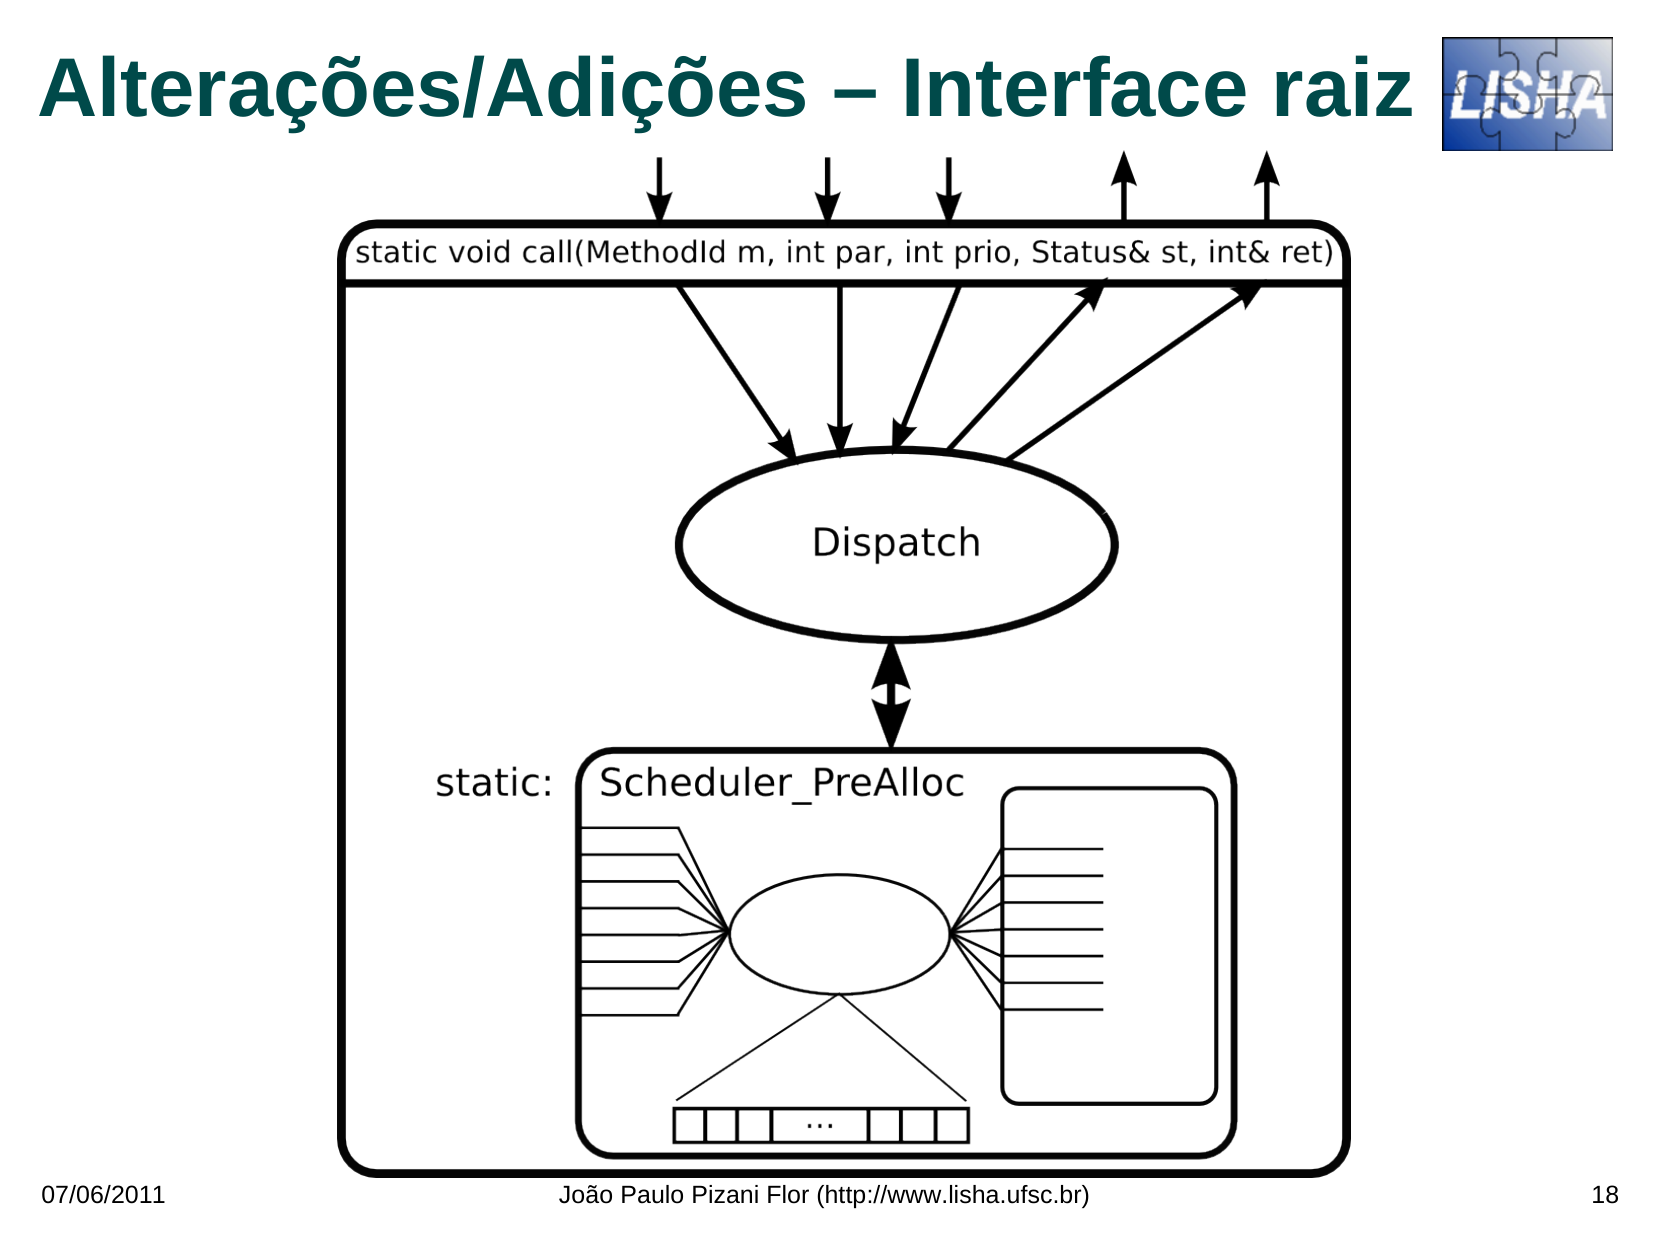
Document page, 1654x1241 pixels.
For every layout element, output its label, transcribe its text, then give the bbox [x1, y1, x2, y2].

picture [1442, 37, 1613, 151]
picture [337, 149, 1351, 1178]
title Alterações/Adições – Interface raiz [37, 37, 1426, 151]
